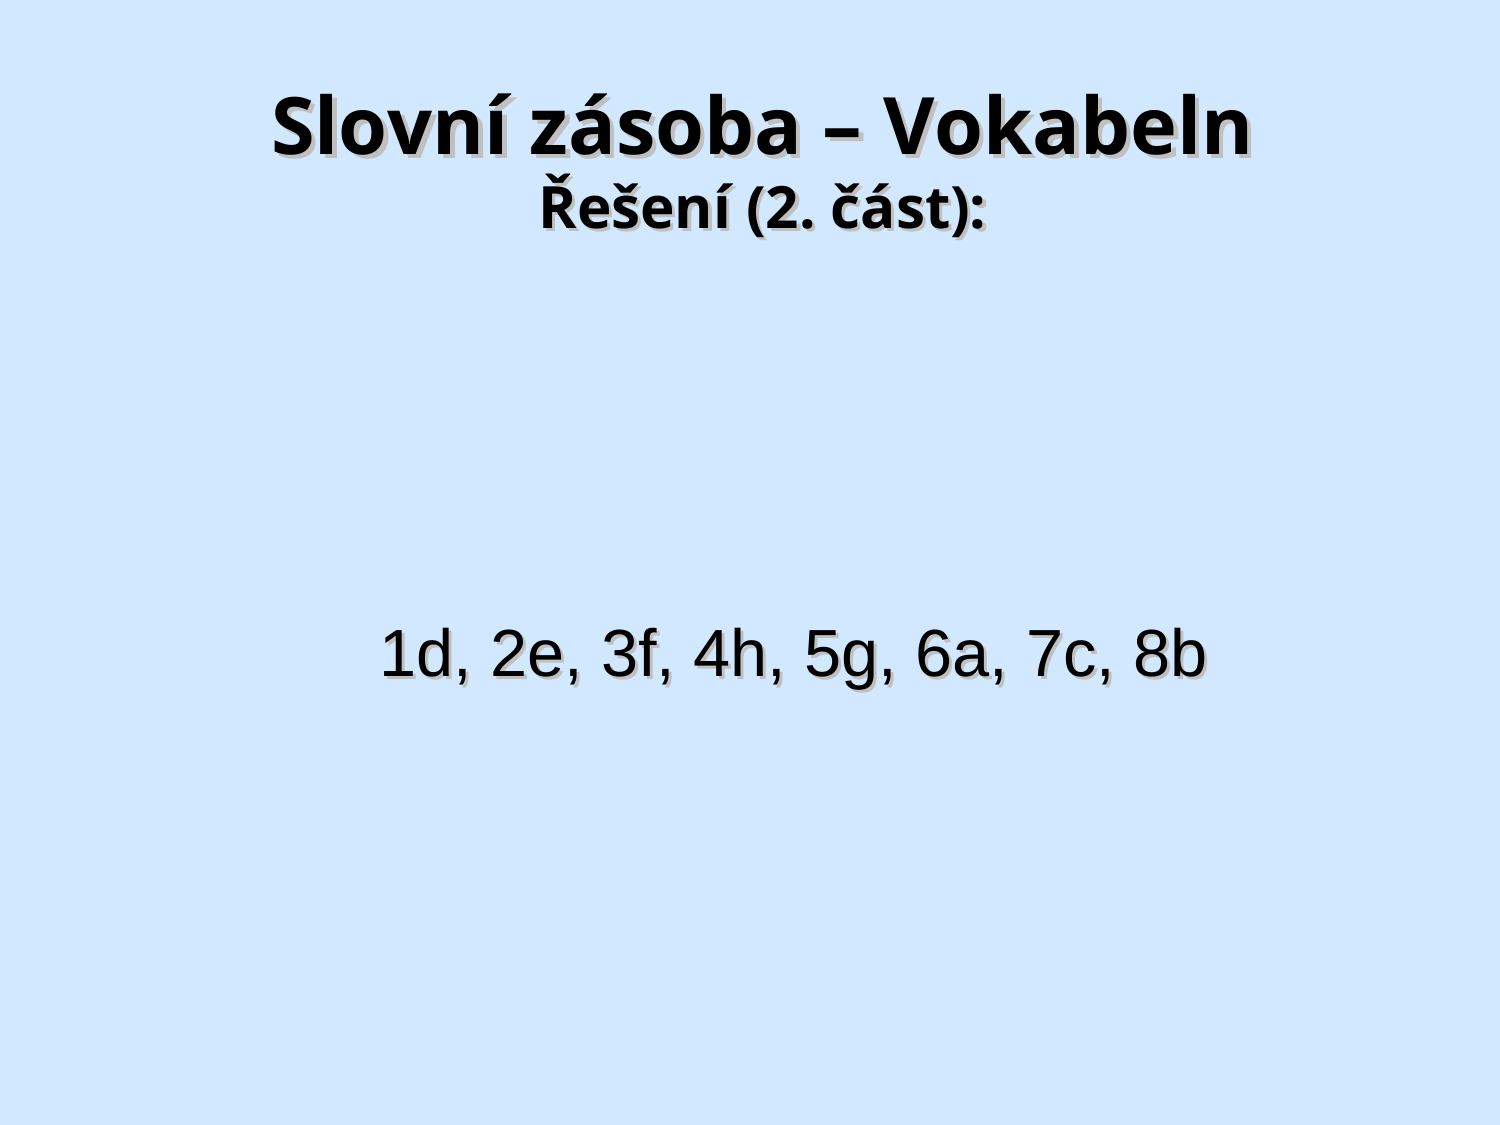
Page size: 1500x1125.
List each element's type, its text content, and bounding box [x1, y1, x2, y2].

list 1d, 2e, 3f, 4h, 5g, 6a, 7c, 8b [137, 312, 1451, 1000]
title Slovní zásoba – Vokabeln Řešení (2. část): [75, 40, 1451, 276]
